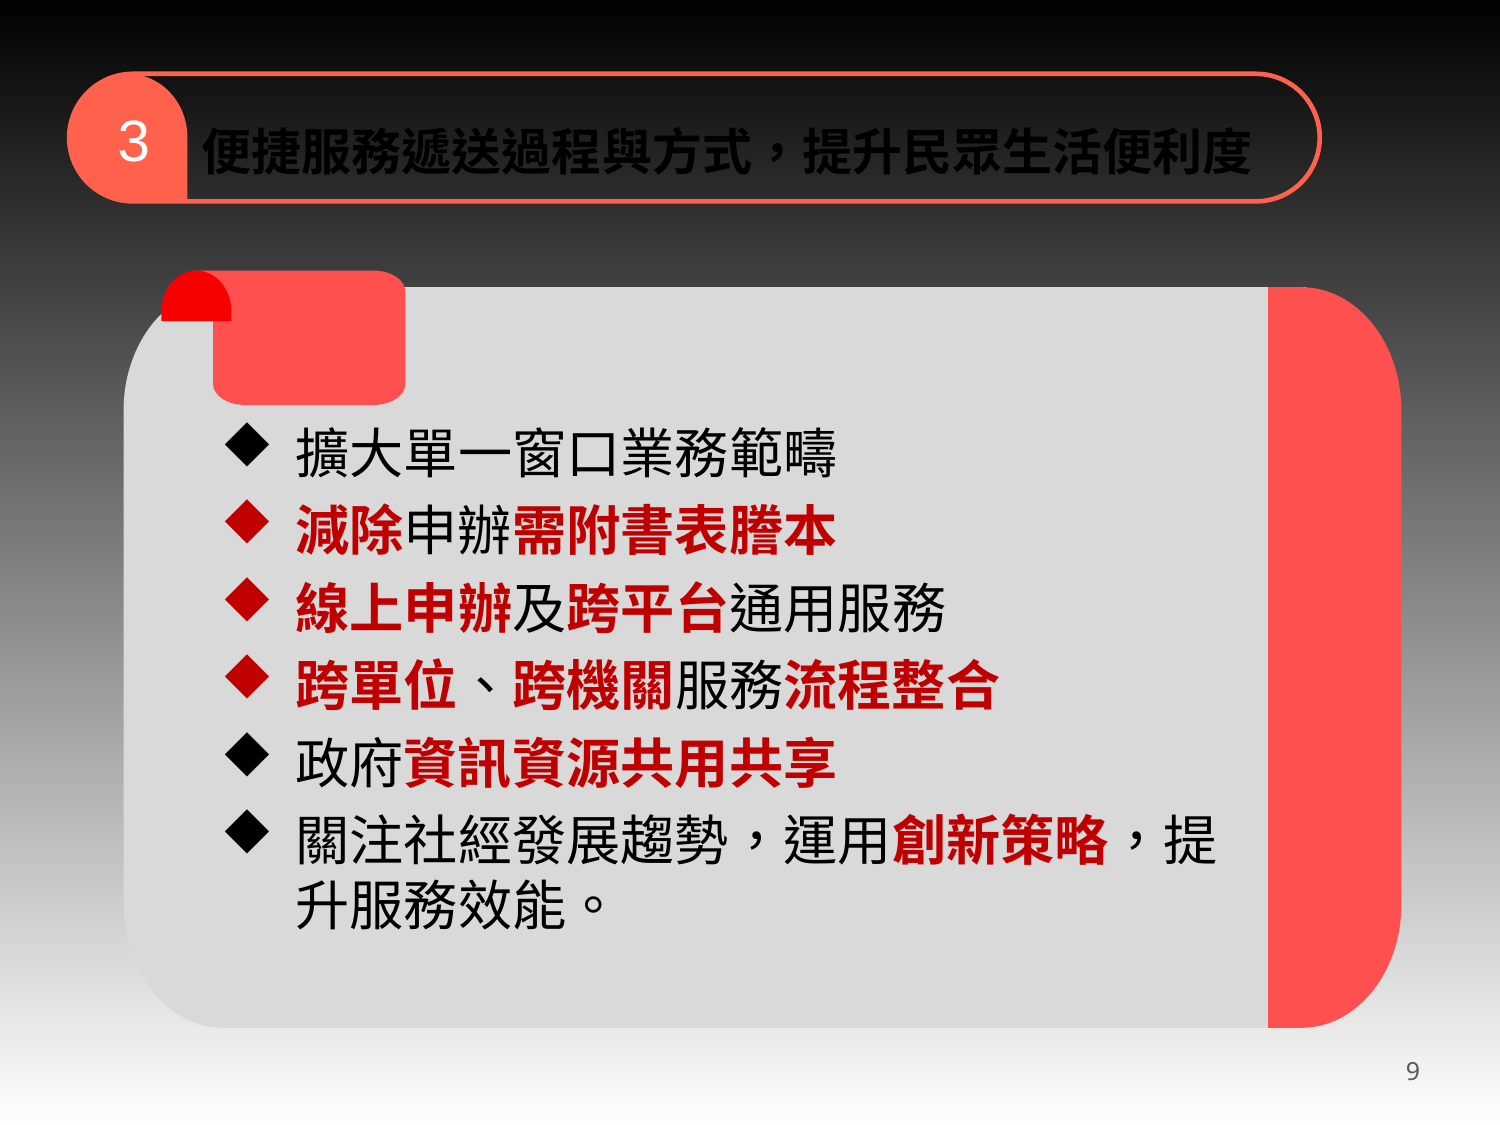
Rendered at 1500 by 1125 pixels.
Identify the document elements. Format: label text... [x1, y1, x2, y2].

text_box 便捷服務遞送過程與方式，提升民眾生活便利度 [128, 112, 1359, 188]
text_box 擴大單一窗口業務範疇 減除申辦需附書表謄本 線上申辦及跨平台通用服務 跨單位、跨機關服務流程整合 政府資訊資源共用共享 關注社經發展趨勢，運用創新策略，提升服務效能。 [205, 411, 1263, 999]
text_box 3 [80, 96, 188, 181]
text_box [69, 100, 80, 175]
text_box [83, 73, 174, 96]
slide_number <編號> [1401, 1042, 1494, 1103]
text_box [84, 181, 188, 202]
text_box [123, 270, 1402, 1028]
